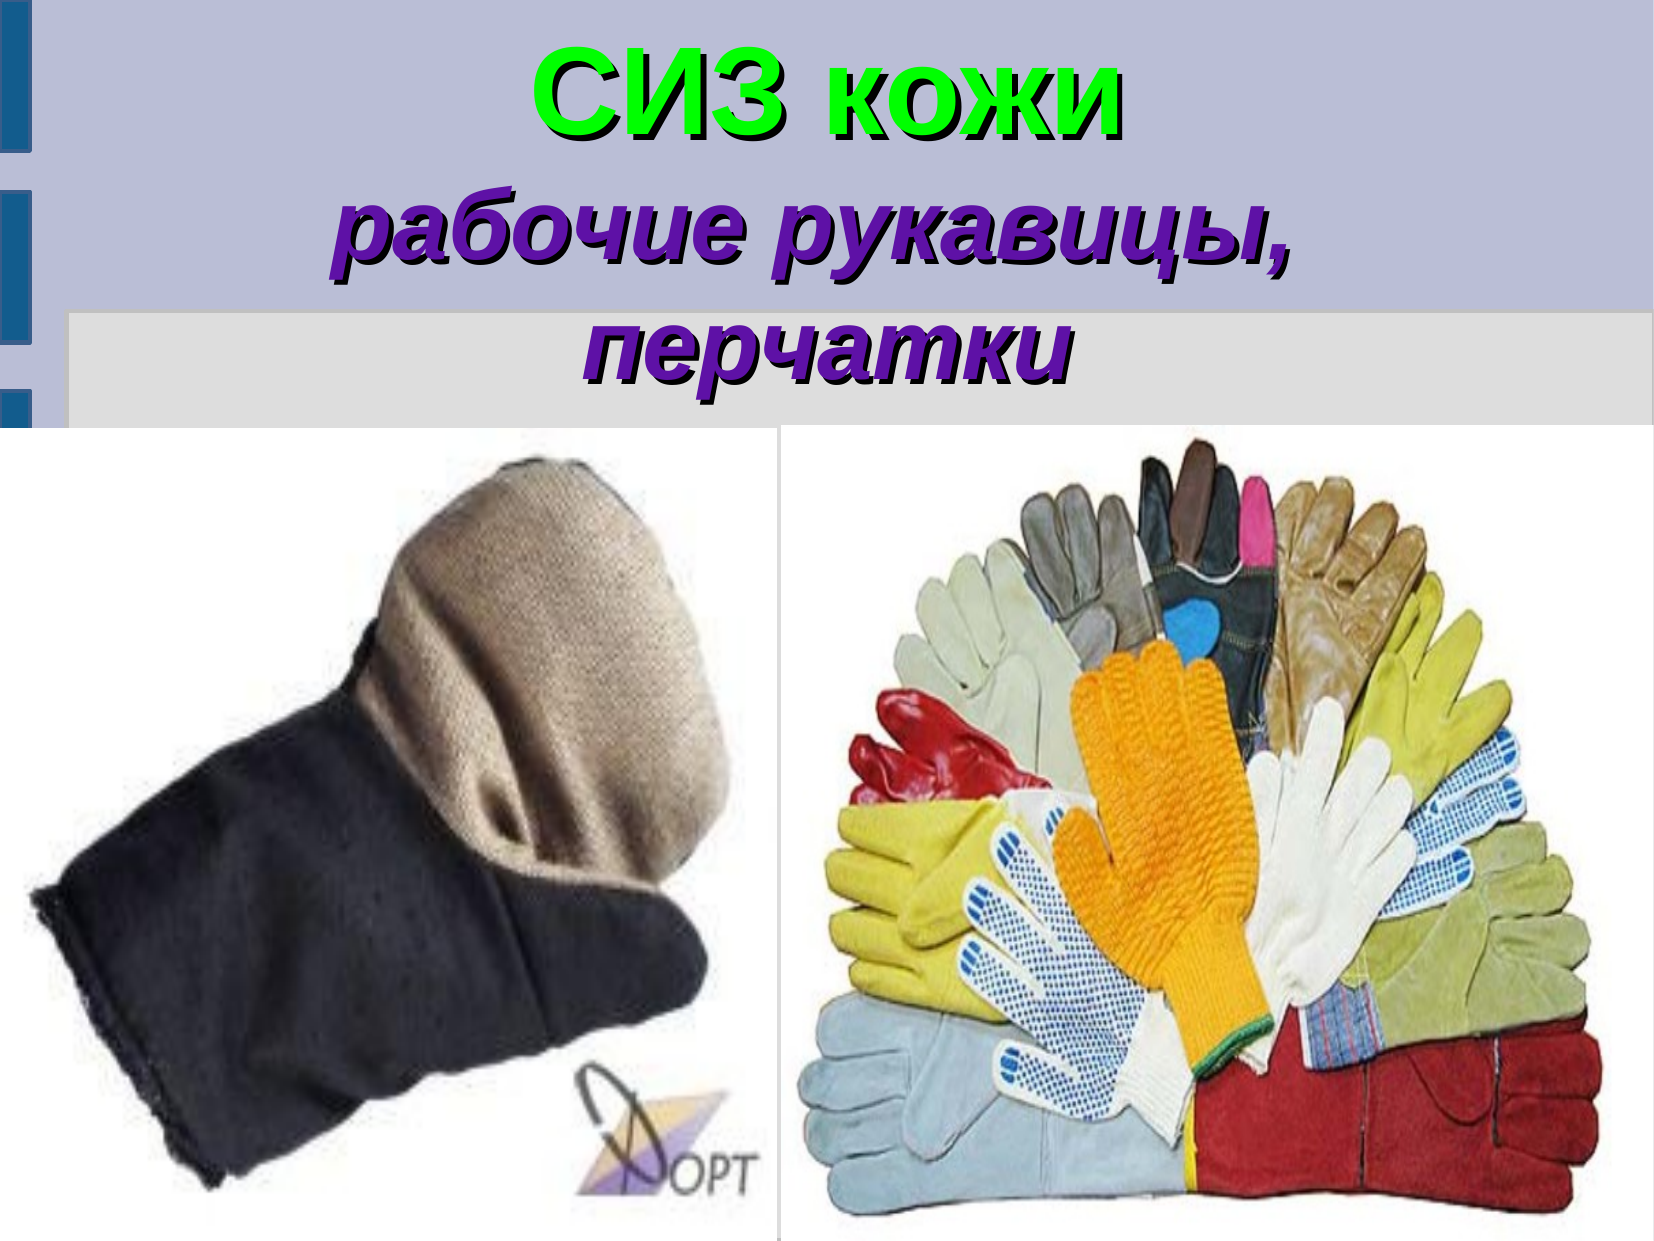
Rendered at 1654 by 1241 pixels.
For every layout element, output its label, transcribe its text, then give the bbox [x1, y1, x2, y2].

picture [781, 425, 1654, 1241]
picture [0, 428, 777, 1241]
title СИЗ кожи рабочие рукавицы, перчатки [121, 28, 1534, 532]
